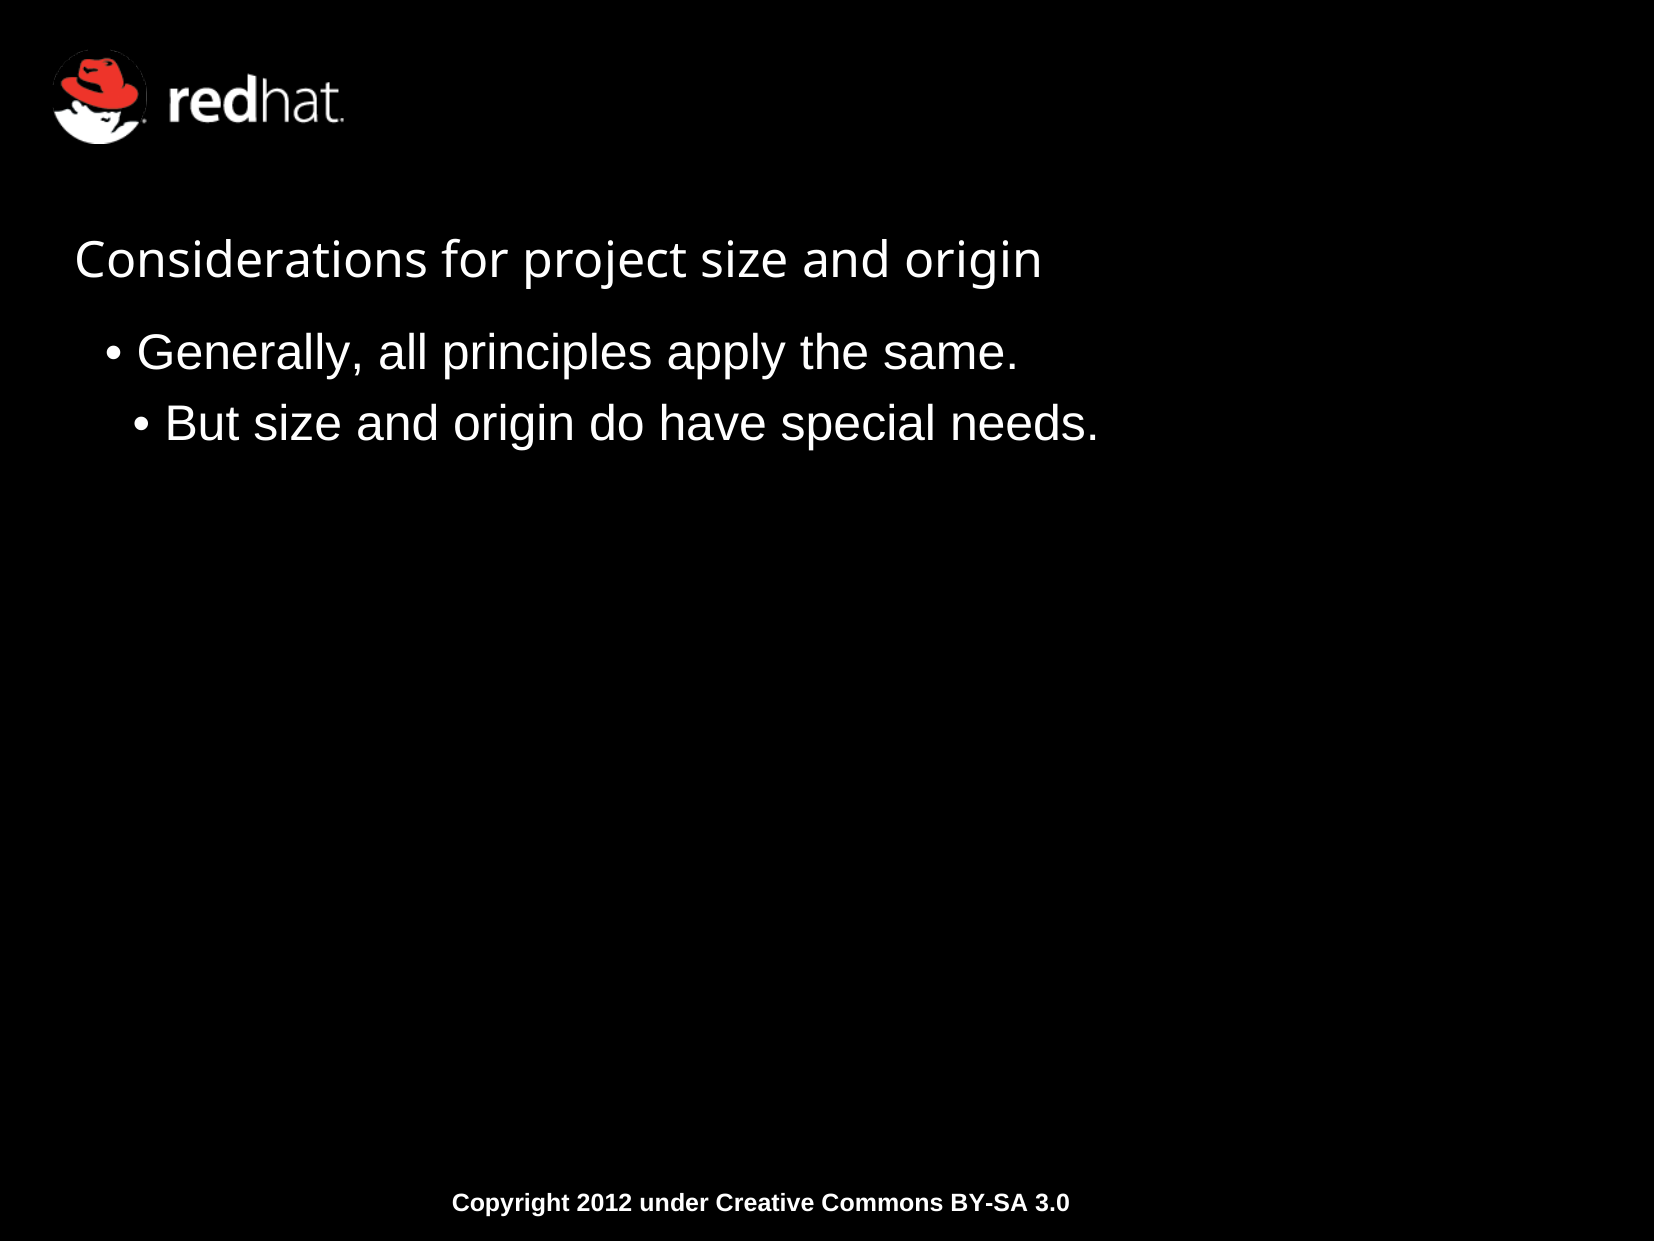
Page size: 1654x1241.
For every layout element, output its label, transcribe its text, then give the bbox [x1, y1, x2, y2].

list • Generally, all principles apply the same. • But size and origin do have special needs. [77, 324, 1500, 1186]
title Considerations for project size and origin [74, 199, 1506, 318]
picture [52, 49, 345, 144]
